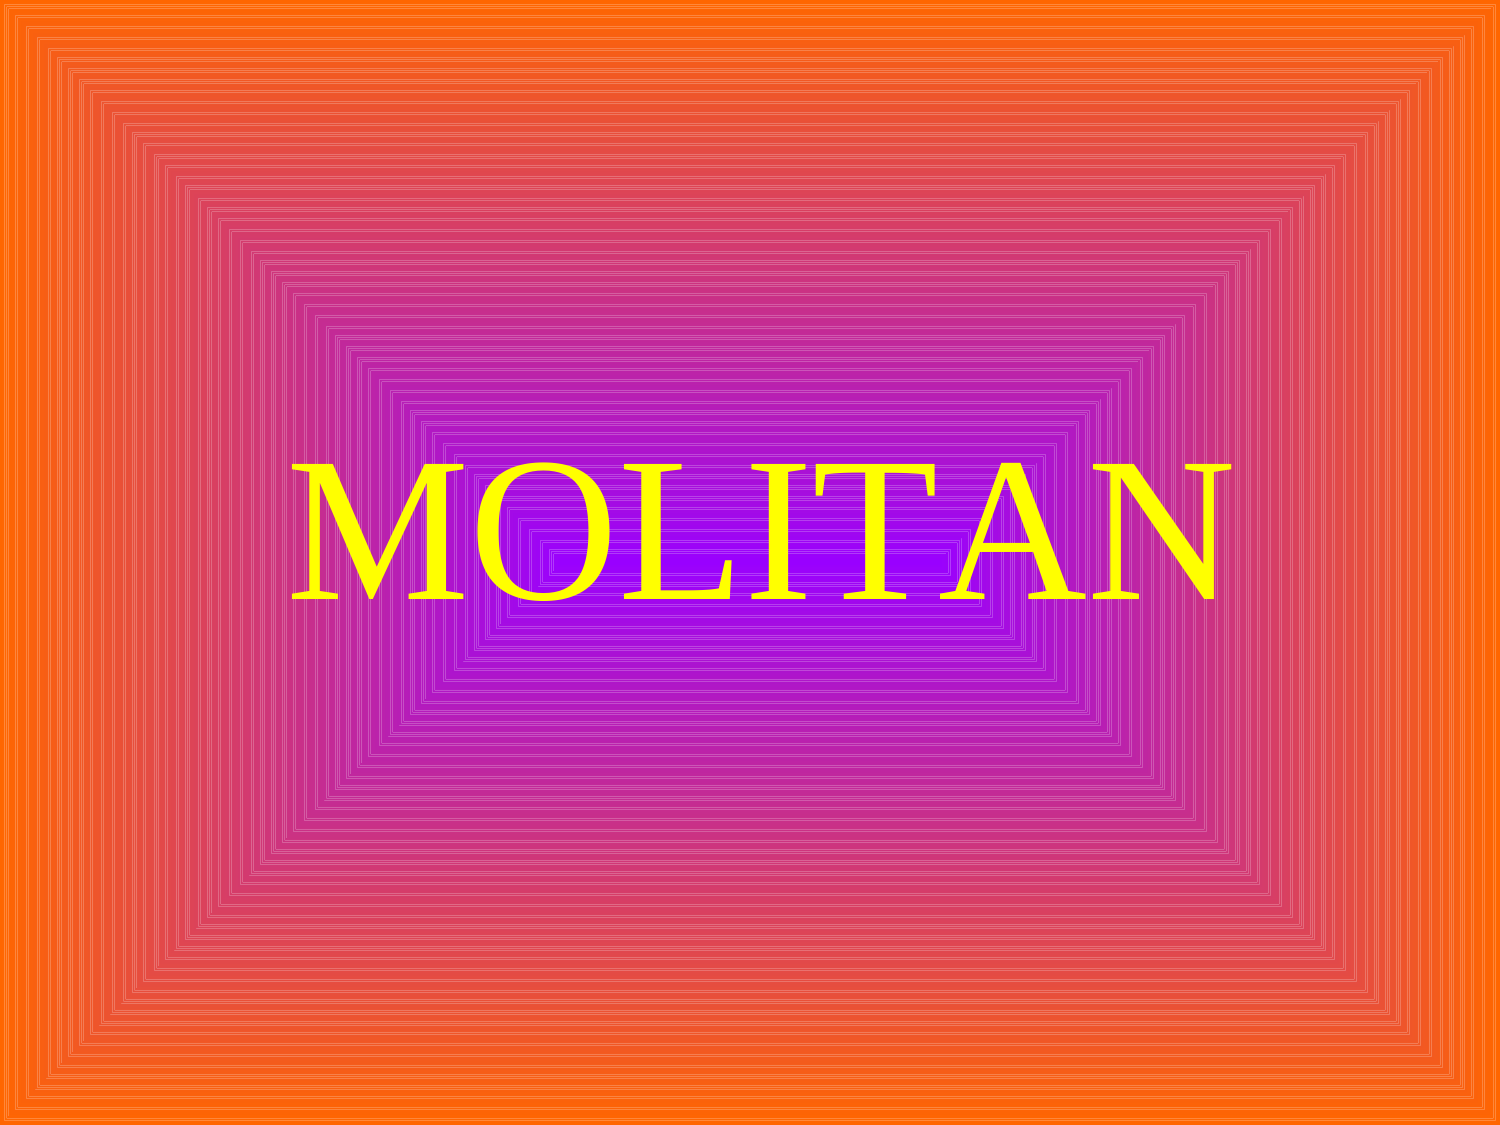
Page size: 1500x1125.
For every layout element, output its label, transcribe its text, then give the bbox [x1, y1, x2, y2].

text_box MOLITAN [100, 385, 1424, 649]
